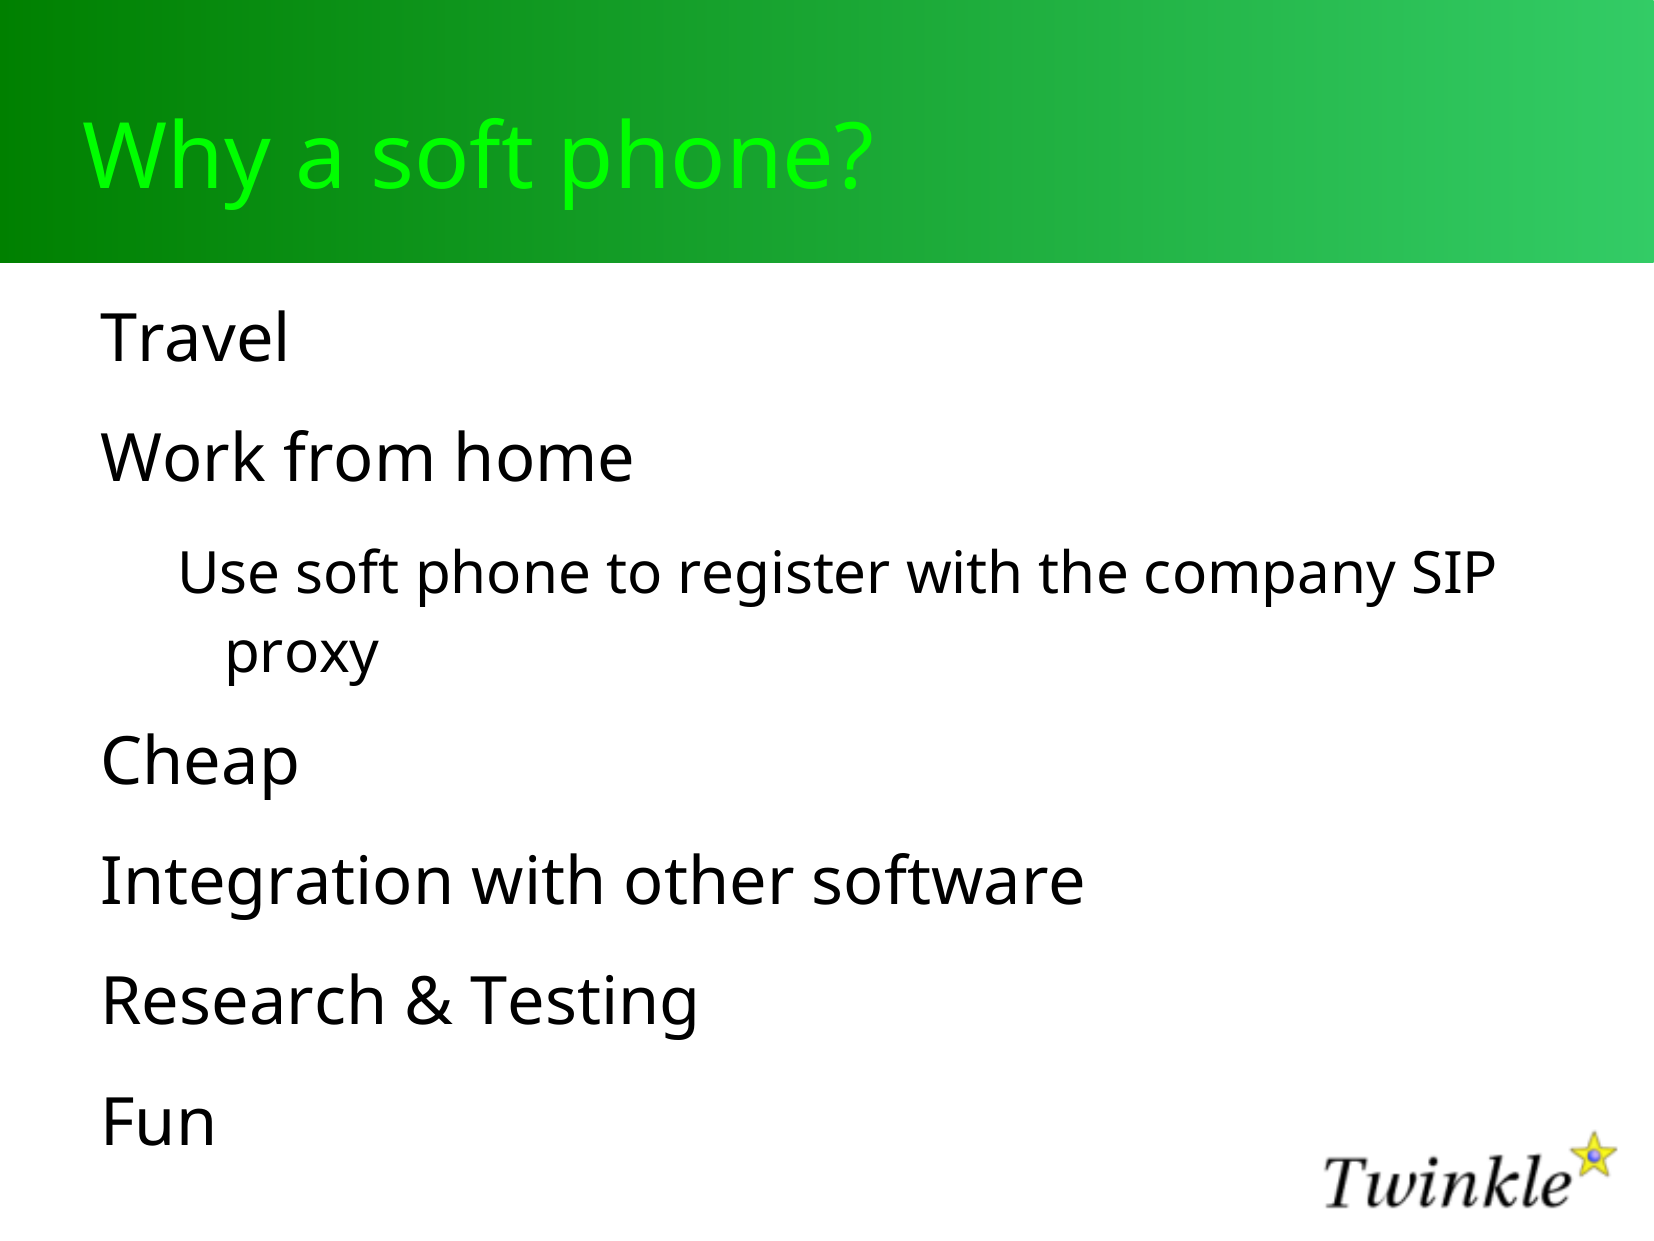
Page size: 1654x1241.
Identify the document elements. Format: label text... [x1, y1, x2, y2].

list Travel Work from home Use soft phone to register with the company SIP proxy Cheap Integration with other software Research & Testing Fun [82, 290, 1571, 1109]
picture [1312, 1124, 1626, 1221]
title Why a soft phone? [82, 49, 1571, 257]
